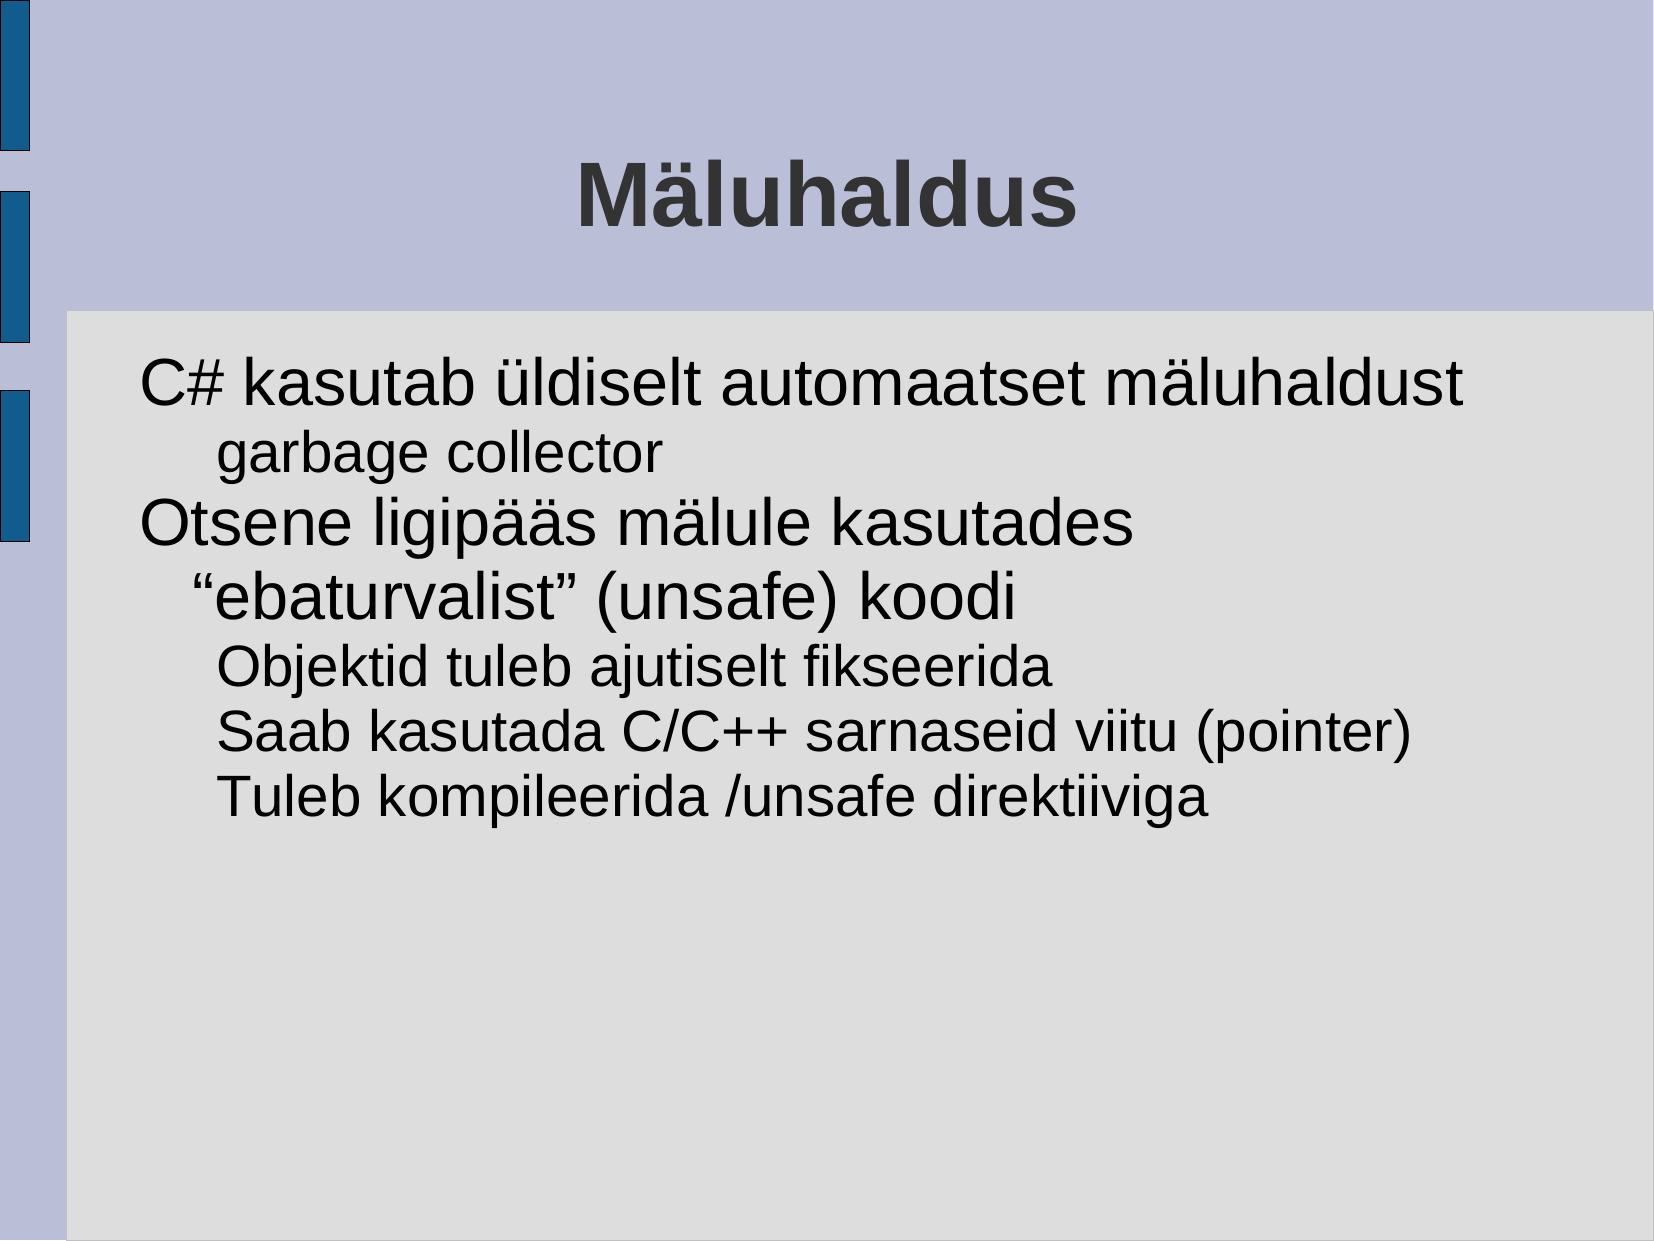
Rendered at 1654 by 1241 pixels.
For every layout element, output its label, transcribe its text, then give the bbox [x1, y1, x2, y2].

title Mäluhaldus [121, 91, 1534, 299]
list C# kasutab üldiselt automaatset mäluhaldust garbage collector Otsene ligipääs mälule kasutades “ebaturvalist” (unsafe) koodi Objektid tuleb ajutiselt fikseerida Saab kasutada C/C++ sarnaseid viitu (pointer) Tuleb kompileerida /unsafe direktiiviga [121, 344, 1534, 1127]
